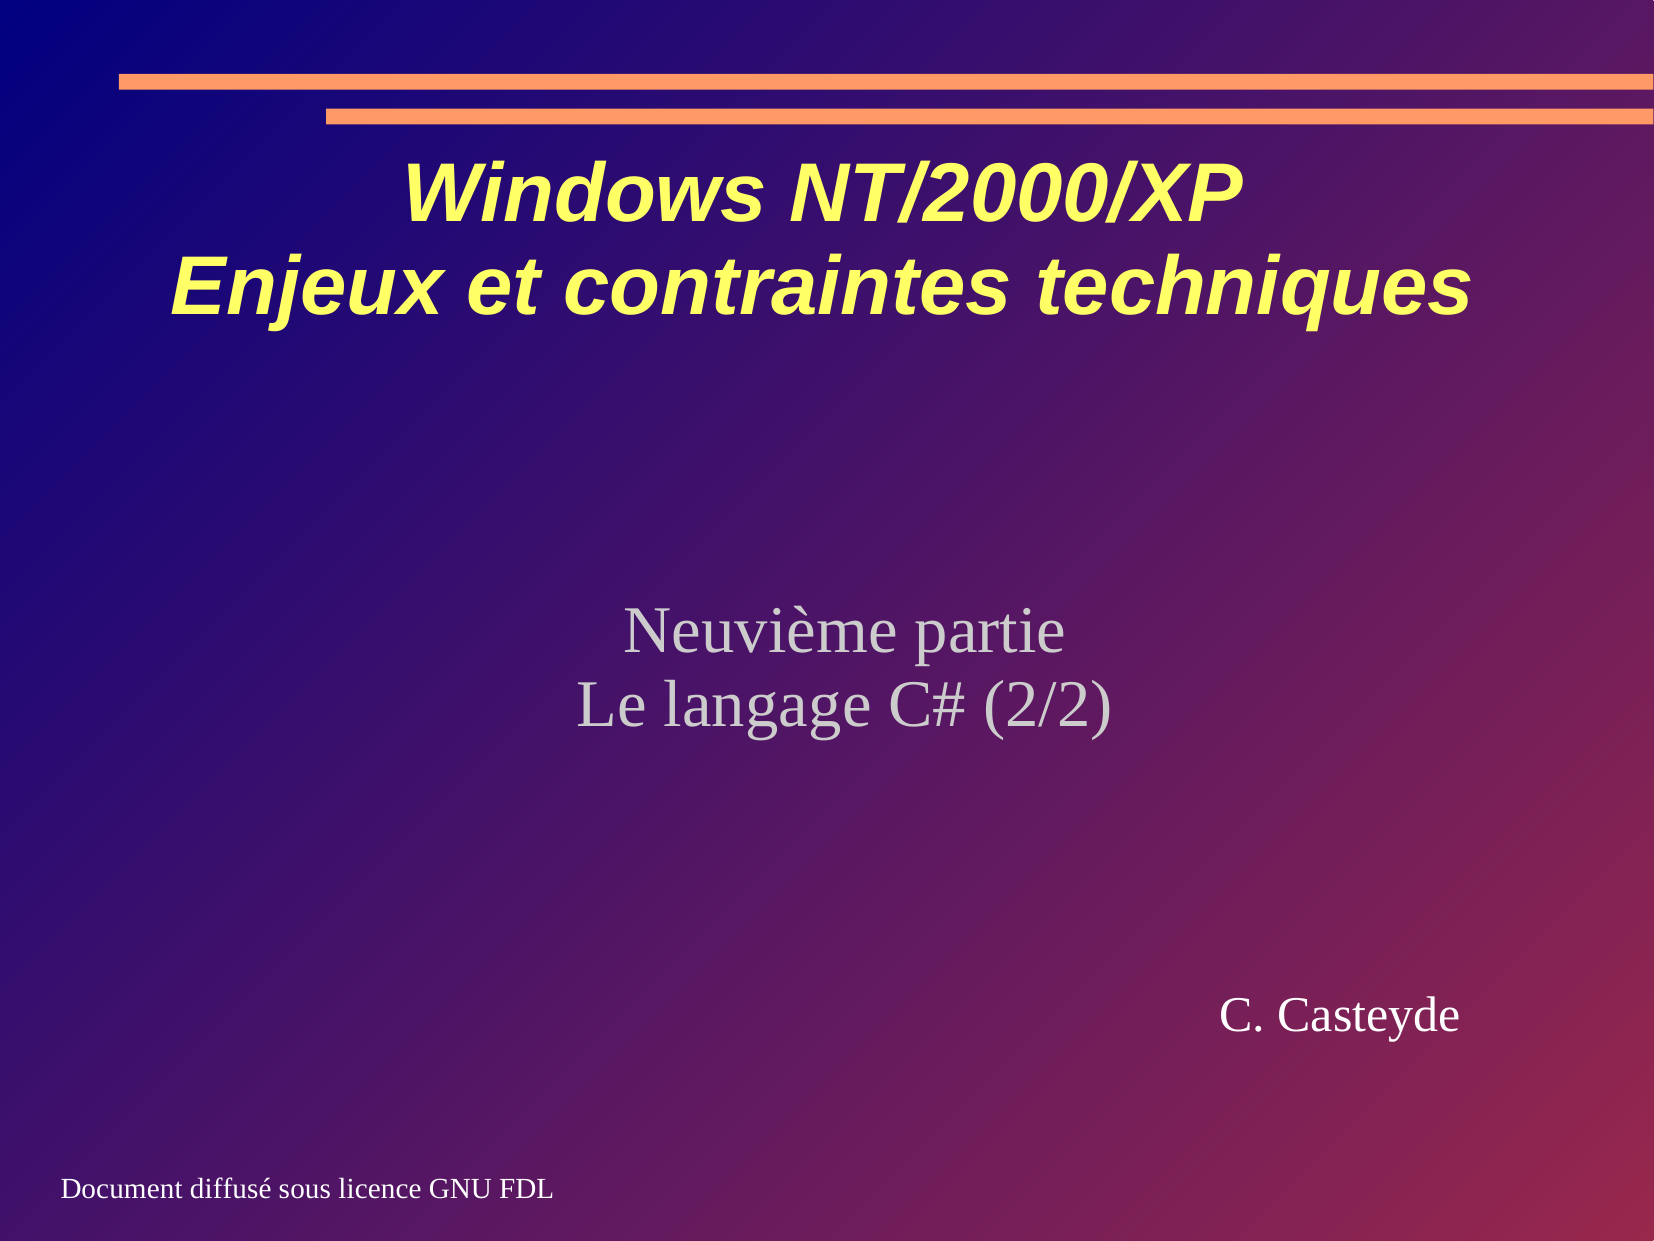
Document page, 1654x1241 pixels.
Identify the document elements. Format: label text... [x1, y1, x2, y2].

text_box C. Casteyde [1219, 986, 1486, 1043]
subtitle Neuvième partie Le langage C# (2/2) [121, 344, 1534, 989]
text_box Document diffusé sous licence GNU FDL [60, 1173, 562, 1207]
title Windows NT/2000/XP Enjeux et contraintes techniques [116, 135, 1529, 343]
